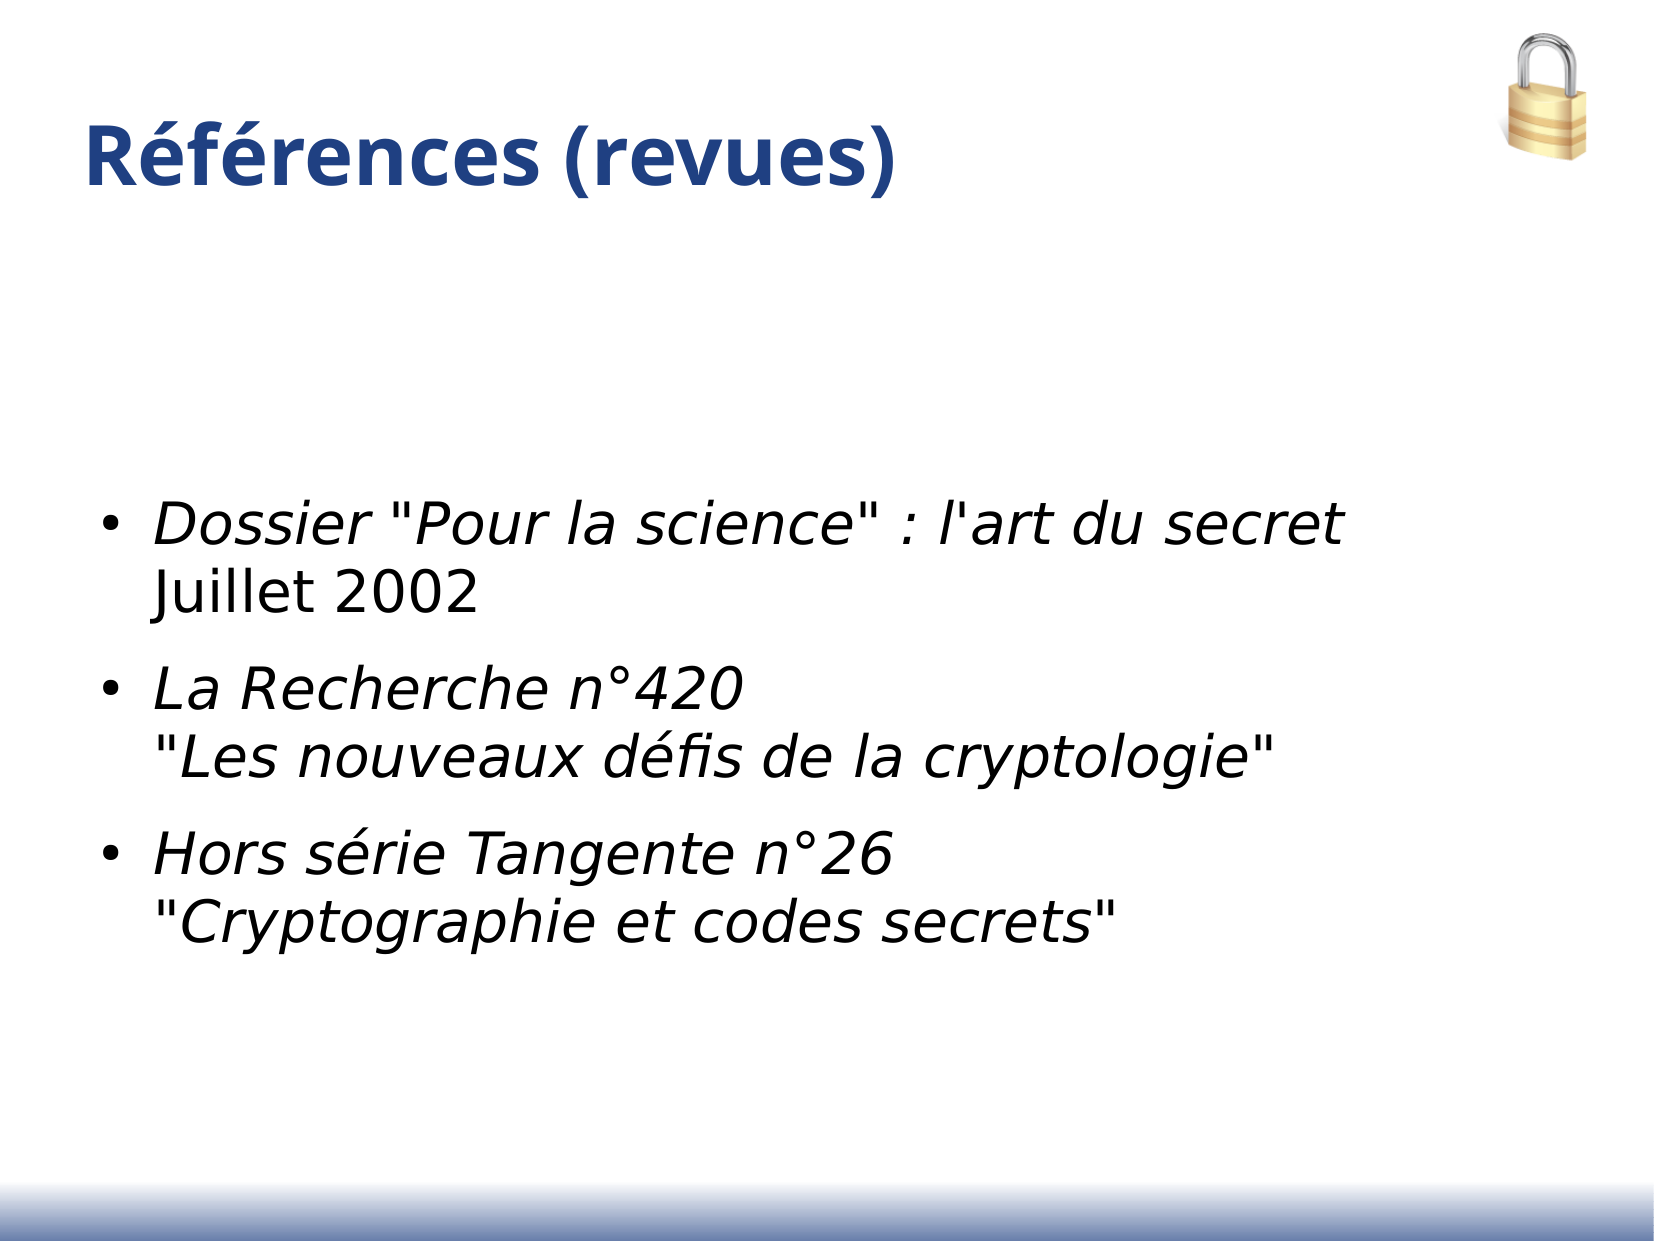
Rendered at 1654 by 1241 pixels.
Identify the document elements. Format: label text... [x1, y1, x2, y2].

picture [1476, 29, 1613, 166]
list Dossier "Pour la science" : l'art du secret Juillet 2002 La Recherche n°420 "Les nouveaux défis de la cryptologie" Hors série Tangente n°26 "Cryptographie et codes secrets" [82, 324, 1571, 1123]
title Références (revues) [82, 49, 1571, 257]
